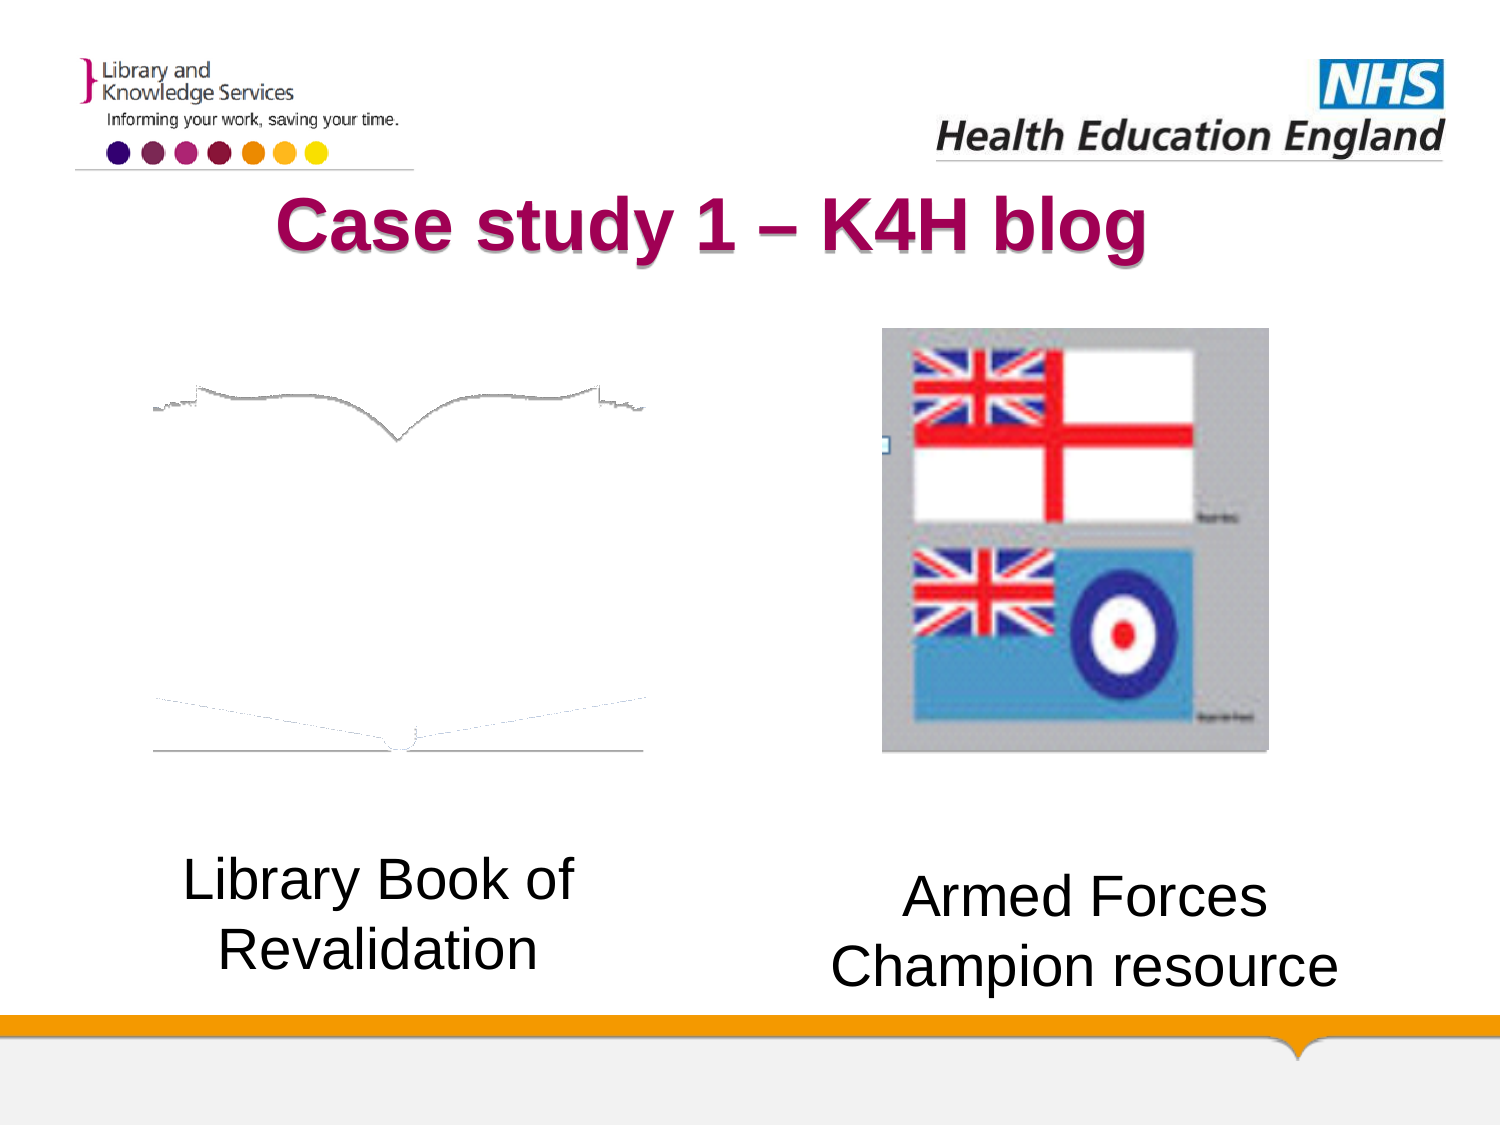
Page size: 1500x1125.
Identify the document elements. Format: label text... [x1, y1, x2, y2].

title Case study 1 – K4H blog [75, 168, 1500, 280]
picture [153, 385, 647, 751]
text_box Library Book of Revalidation [110, 833, 647, 990]
picture [75, 54, 416, 169]
text_box Armed Forces Champion resource [814, 850, 1357, 1008]
picture [882, 328, 1269, 751]
